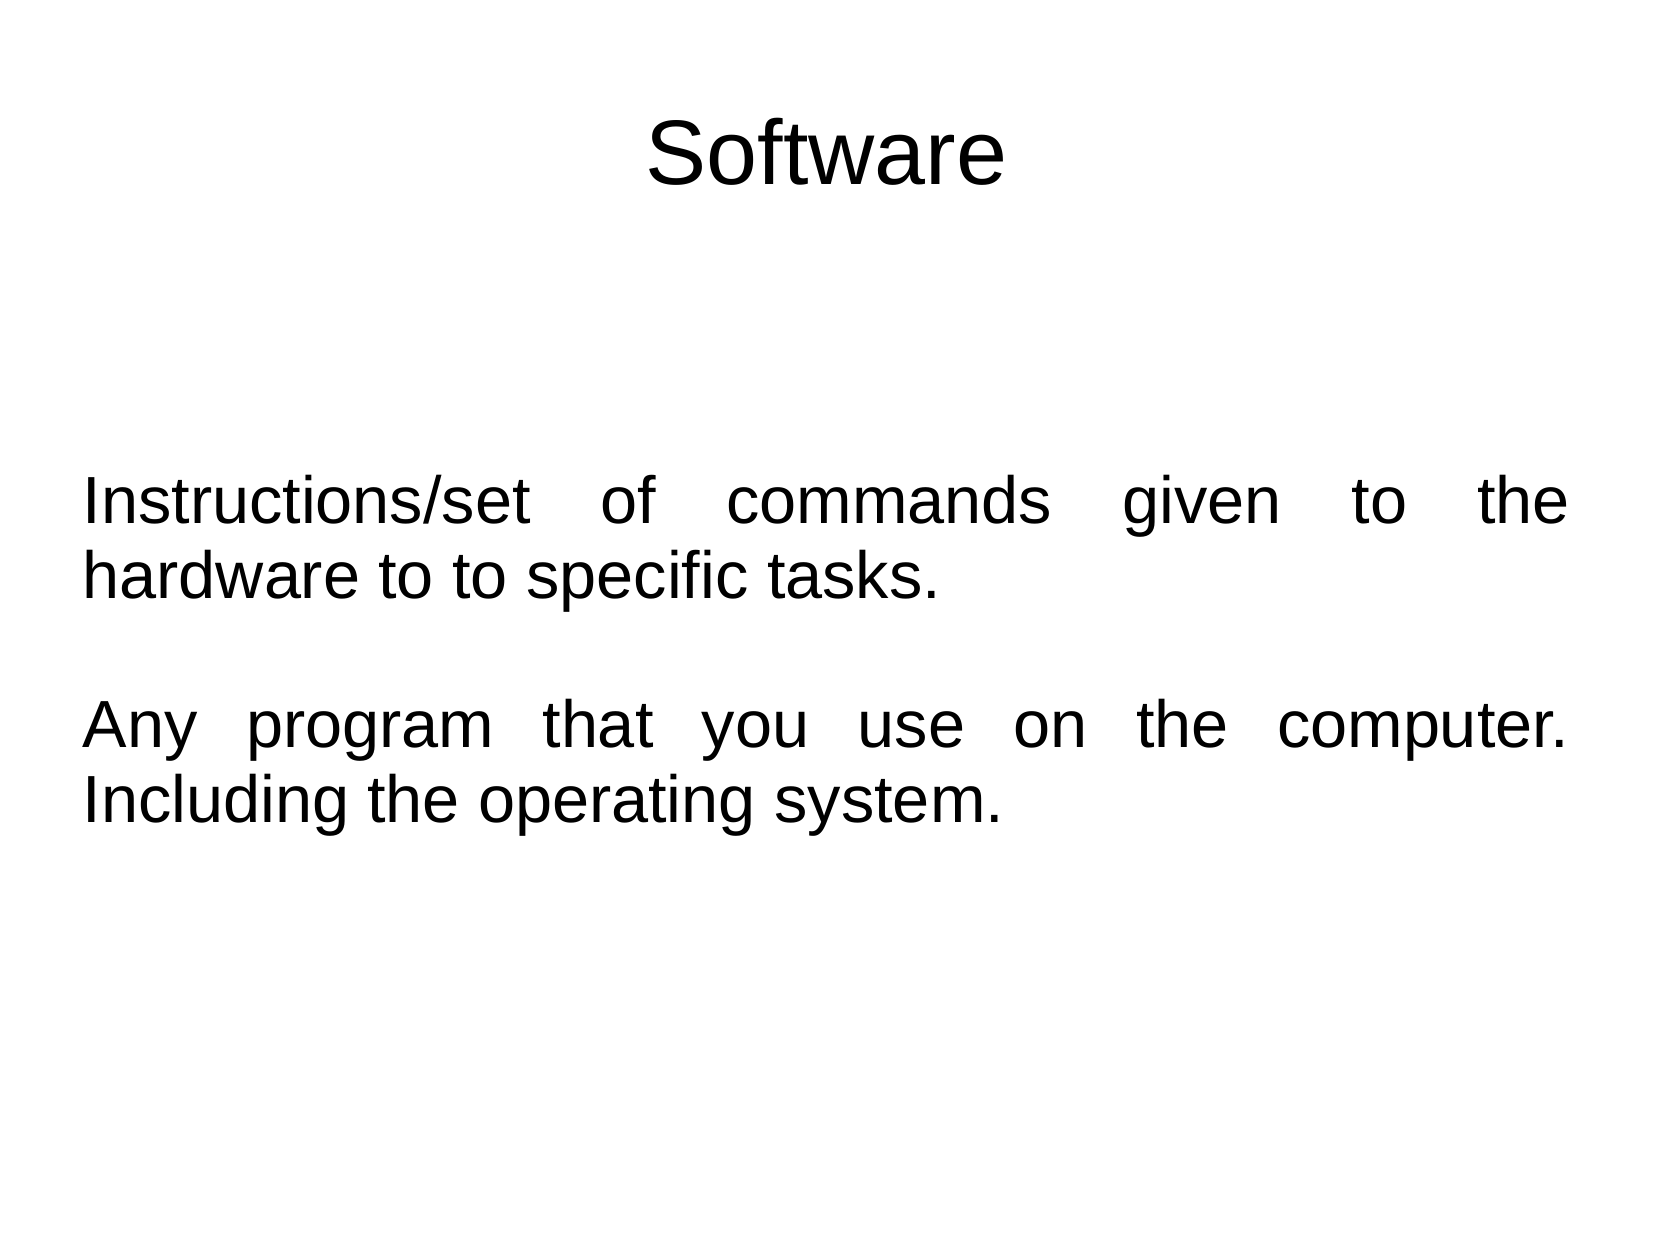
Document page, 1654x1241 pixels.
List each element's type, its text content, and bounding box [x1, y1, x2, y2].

title Software [82, 49, 1571, 257]
subtitle Instructions/set of commands given to the hardware to to specific tasks. Any program that you use on the computer. Including the operating system. [82, 290, 1571, 1010]
